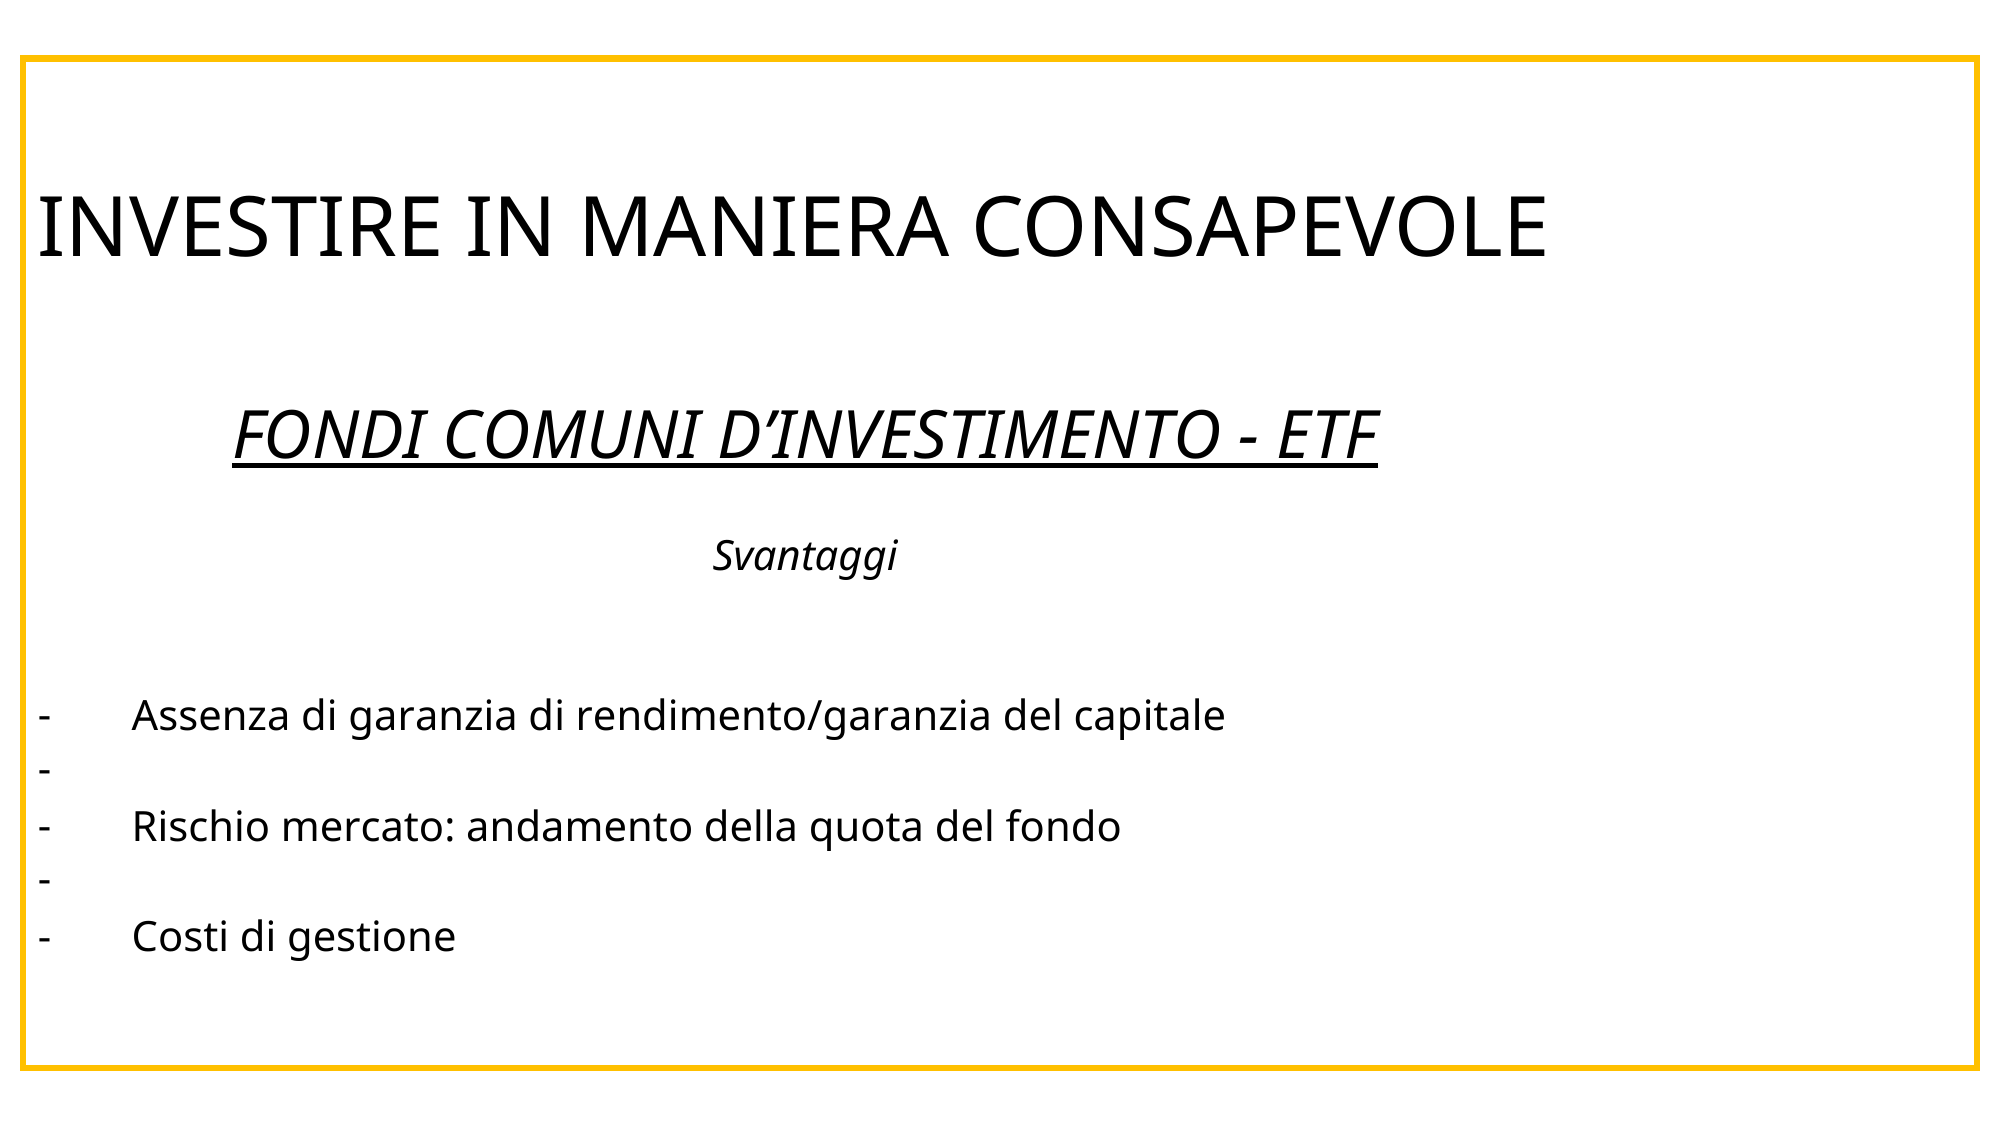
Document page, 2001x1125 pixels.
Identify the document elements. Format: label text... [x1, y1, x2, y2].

text_box INVESTIRE IN MANIERA CONSAPEVOLE FONDI COMUNI D’INVESTIMENTO - ETF Svantaggi Assenza di garanzia di rendimento/garanzia del capitale Rischio mercato: andamento della quota del fondo Costi di gestione [22, 58, 1978, 1069]
